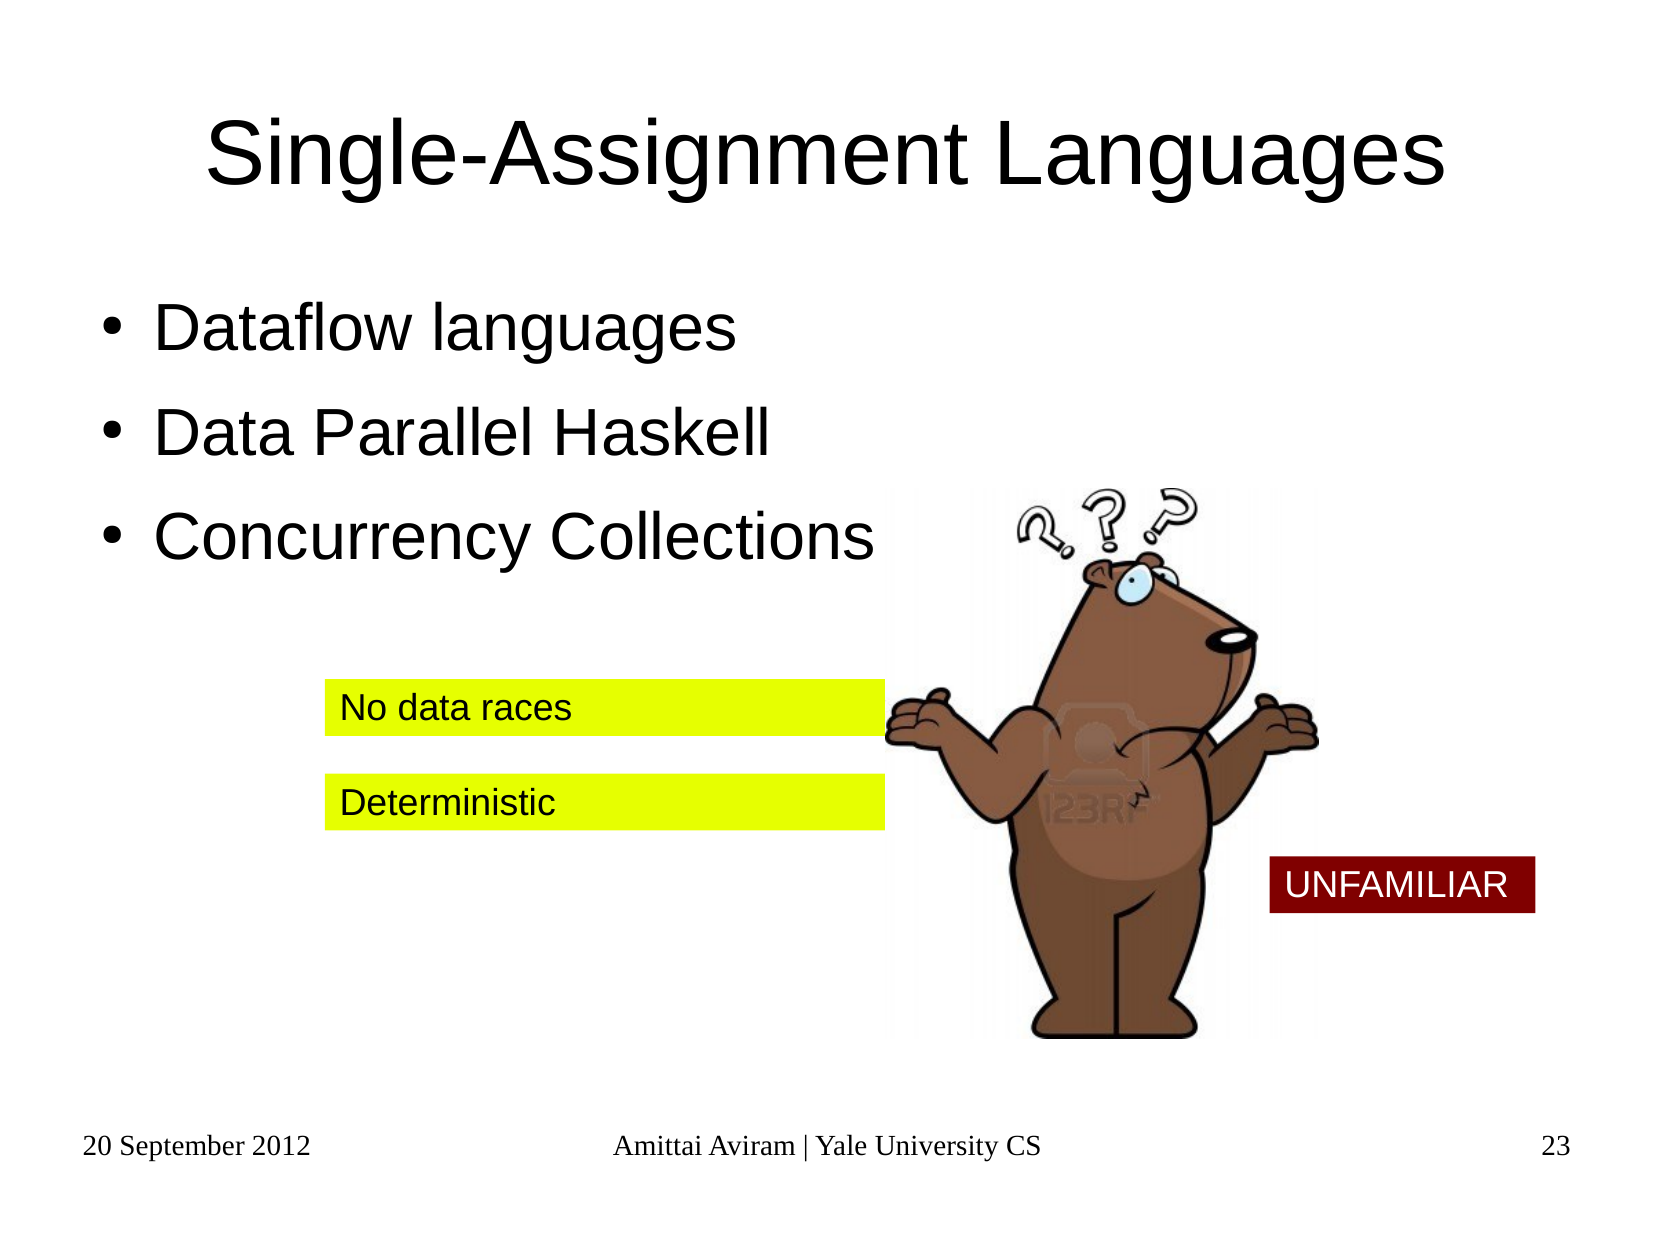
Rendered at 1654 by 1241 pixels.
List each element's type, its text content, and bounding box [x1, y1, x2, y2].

text_box UNFAMILIAR [1269, 856, 1536, 914]
text_box No data races [324, 679, 885, 736]
title Single-Assignment Languages [82, 49, 1571, 257]
list Dataflow languages Data Parallel Haskell Concurrency Collections (CnC) [82, 290, 1571, 1109]
text_box Deterministic [324, 773, 885, 831]
picture [885, 488, 1319, 1039]
